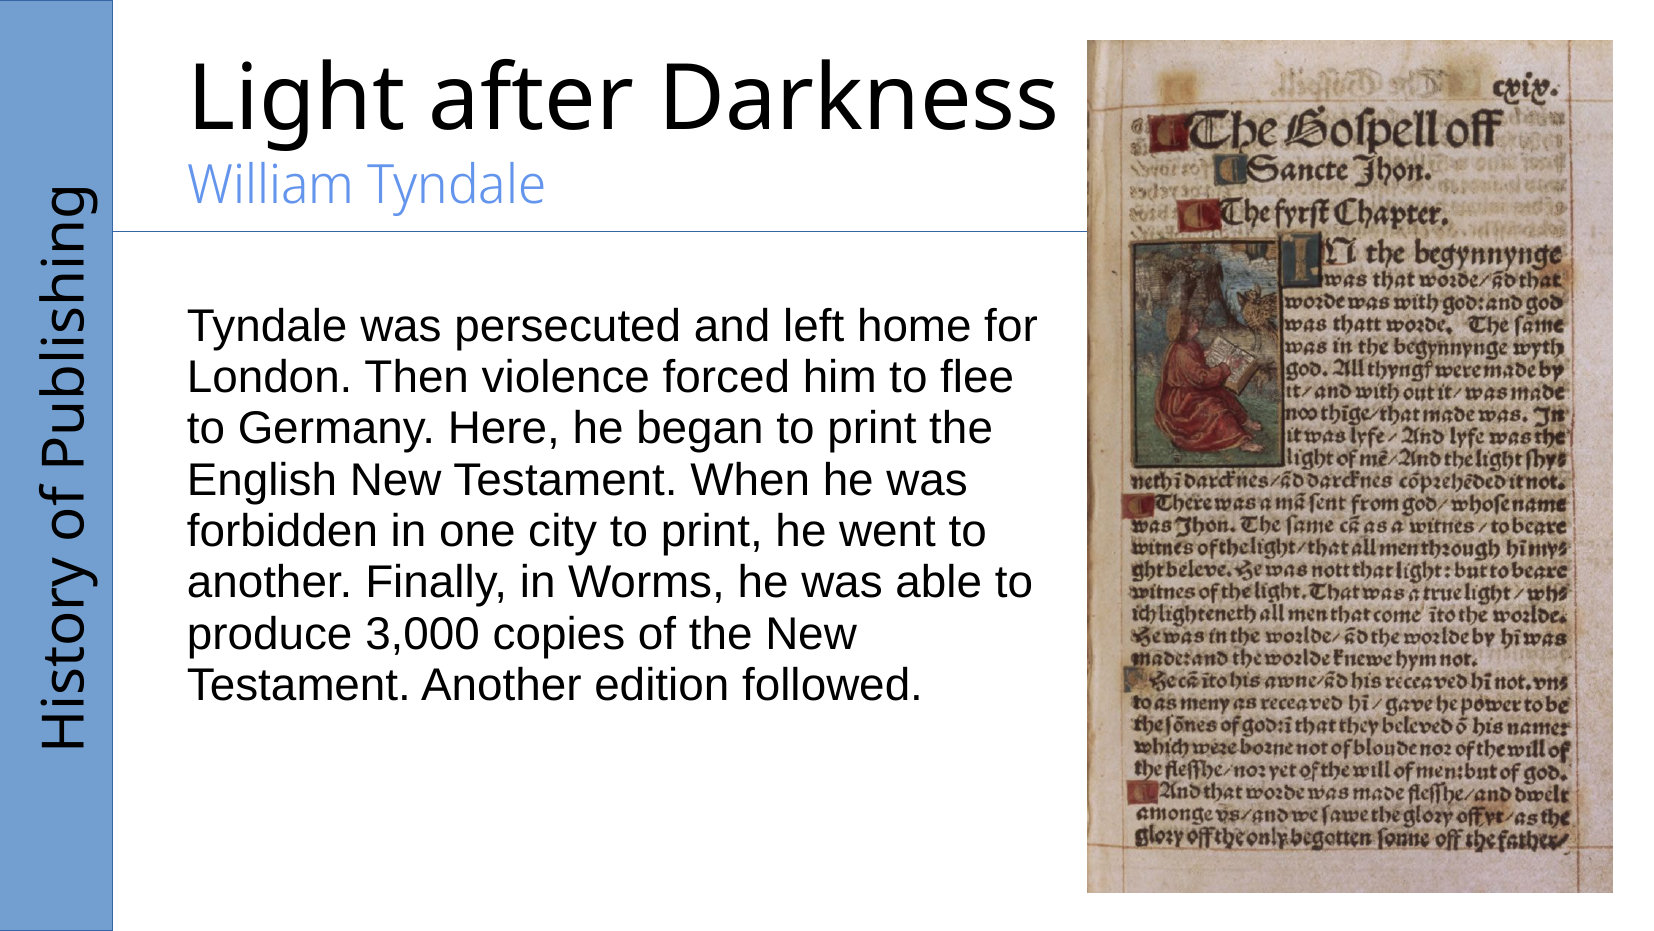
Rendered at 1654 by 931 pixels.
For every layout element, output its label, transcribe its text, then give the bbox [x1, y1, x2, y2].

title William Tyndale [187, 232, 1087, 239]
text_box History of Publishing [13, 37, 105, 901]
text_box Tyndale was persecuted and left home for London. Then violence forced him to flee to Germany. Here, he began to print the English New Testament. When he was forbidden in one city to print, he went to another. Finally, in Worms, he was able to produce 3,000 copies of the New Testament. Another edition followed. [186, 300, 1051, 863]
title Light after Darkness [187, 33, 1571, 125]
title William Tyndale [187, 125, 1087, 231]
text_box [0, 0, 113, 931]
picture [1087, 40, 1613, 893]
